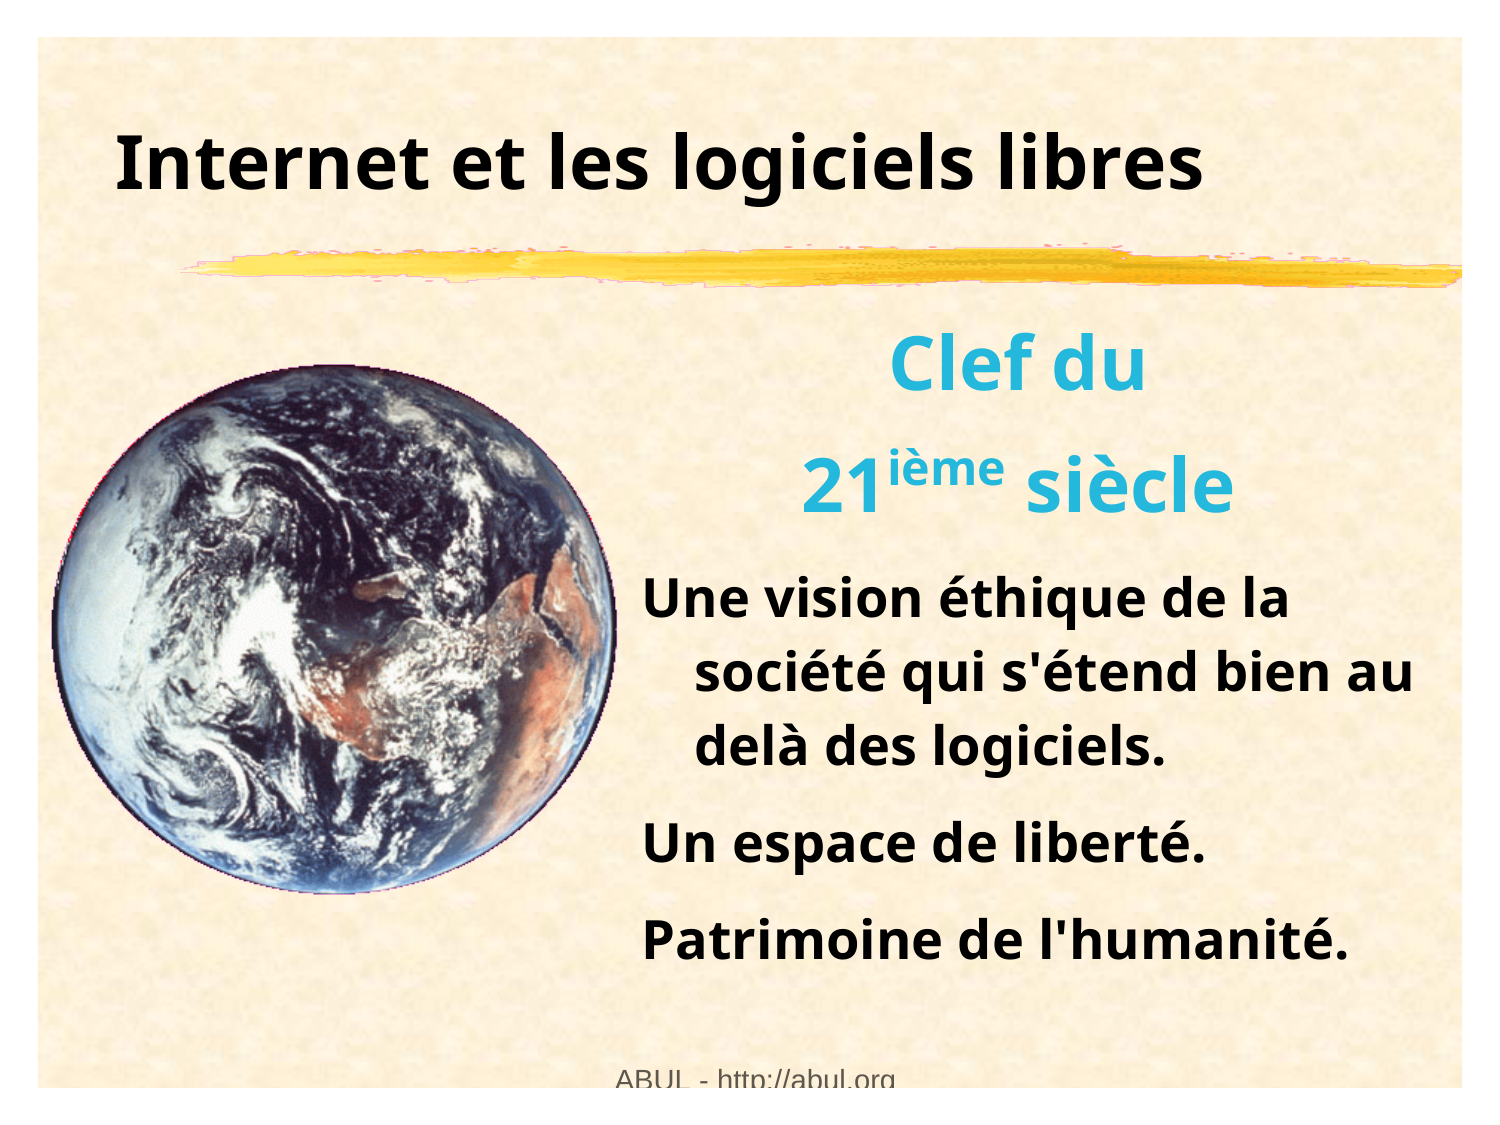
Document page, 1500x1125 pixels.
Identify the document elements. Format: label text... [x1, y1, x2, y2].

picture [722, 1076, 729, 1088]
picture [1204, 946, 1214, 954]
picture [794, 1082, 801, 1088]
picture [811, 1076, 818, 1088]
picture [639, 1081, 649, 1088]
title Internet et les logiciels libres [101, 72, 1427, 248]
picture [620, 1073, 627, 1082]
picture [837, 946, 849, 953]
picture [618, 1084, 630, 1088]
picture [968, 946, 979, 953]
picture [37, 37, 1463, 1088]
picture [1116, 946, 1127, 953]
picture [754, 1076, 761, 1088]
picture [738, 1076, 743, 1088]
picture [858, 1076, 866, 1088]
picture [883, 1076, 891, 1088]
text_box Clef du 21ième siècle [673, 320, 1365, 527]
picture [686, 946, 696, 954]
picture [639, 1072, 648, 1078]
list Une vision éthique de la société qui s'étend bien au delà des logiciels. Un espace de liberté. Patrimoine de l'humanité. [609, 551, 1463, 946]
